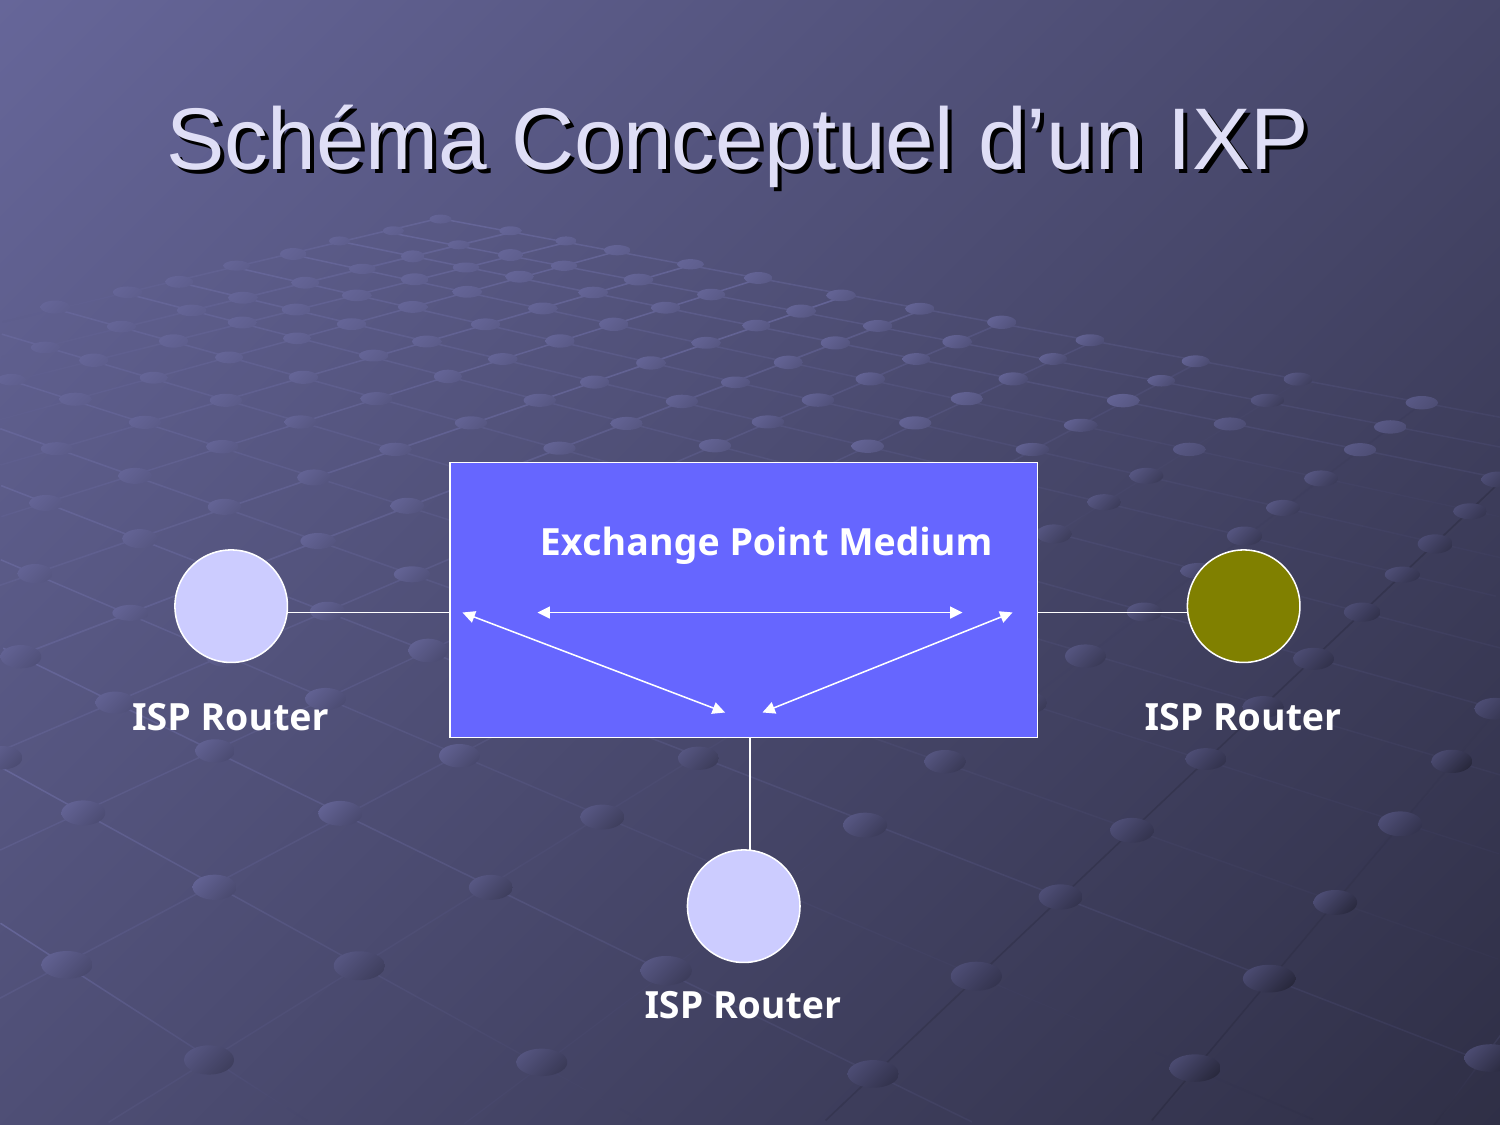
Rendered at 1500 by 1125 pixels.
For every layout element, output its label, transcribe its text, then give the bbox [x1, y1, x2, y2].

title Schéma Conceptuel d’un IXP [75, 45, 1426, 233]
text_box [687, 849, 801, 963]
text_box ISP Router [1129, 685, 1357, 747]
text_box [450, 462, 1038, 738]
text_box ISP Router [117, 685, 344, 747]
text_box [174, 549, 288, 663]
text_box [1187, 549, 1300, 663]
text_box ISP Router [629, 973, 857, 1034]
text_box Exchange Point Medium [525, 510, 1008, 572]
